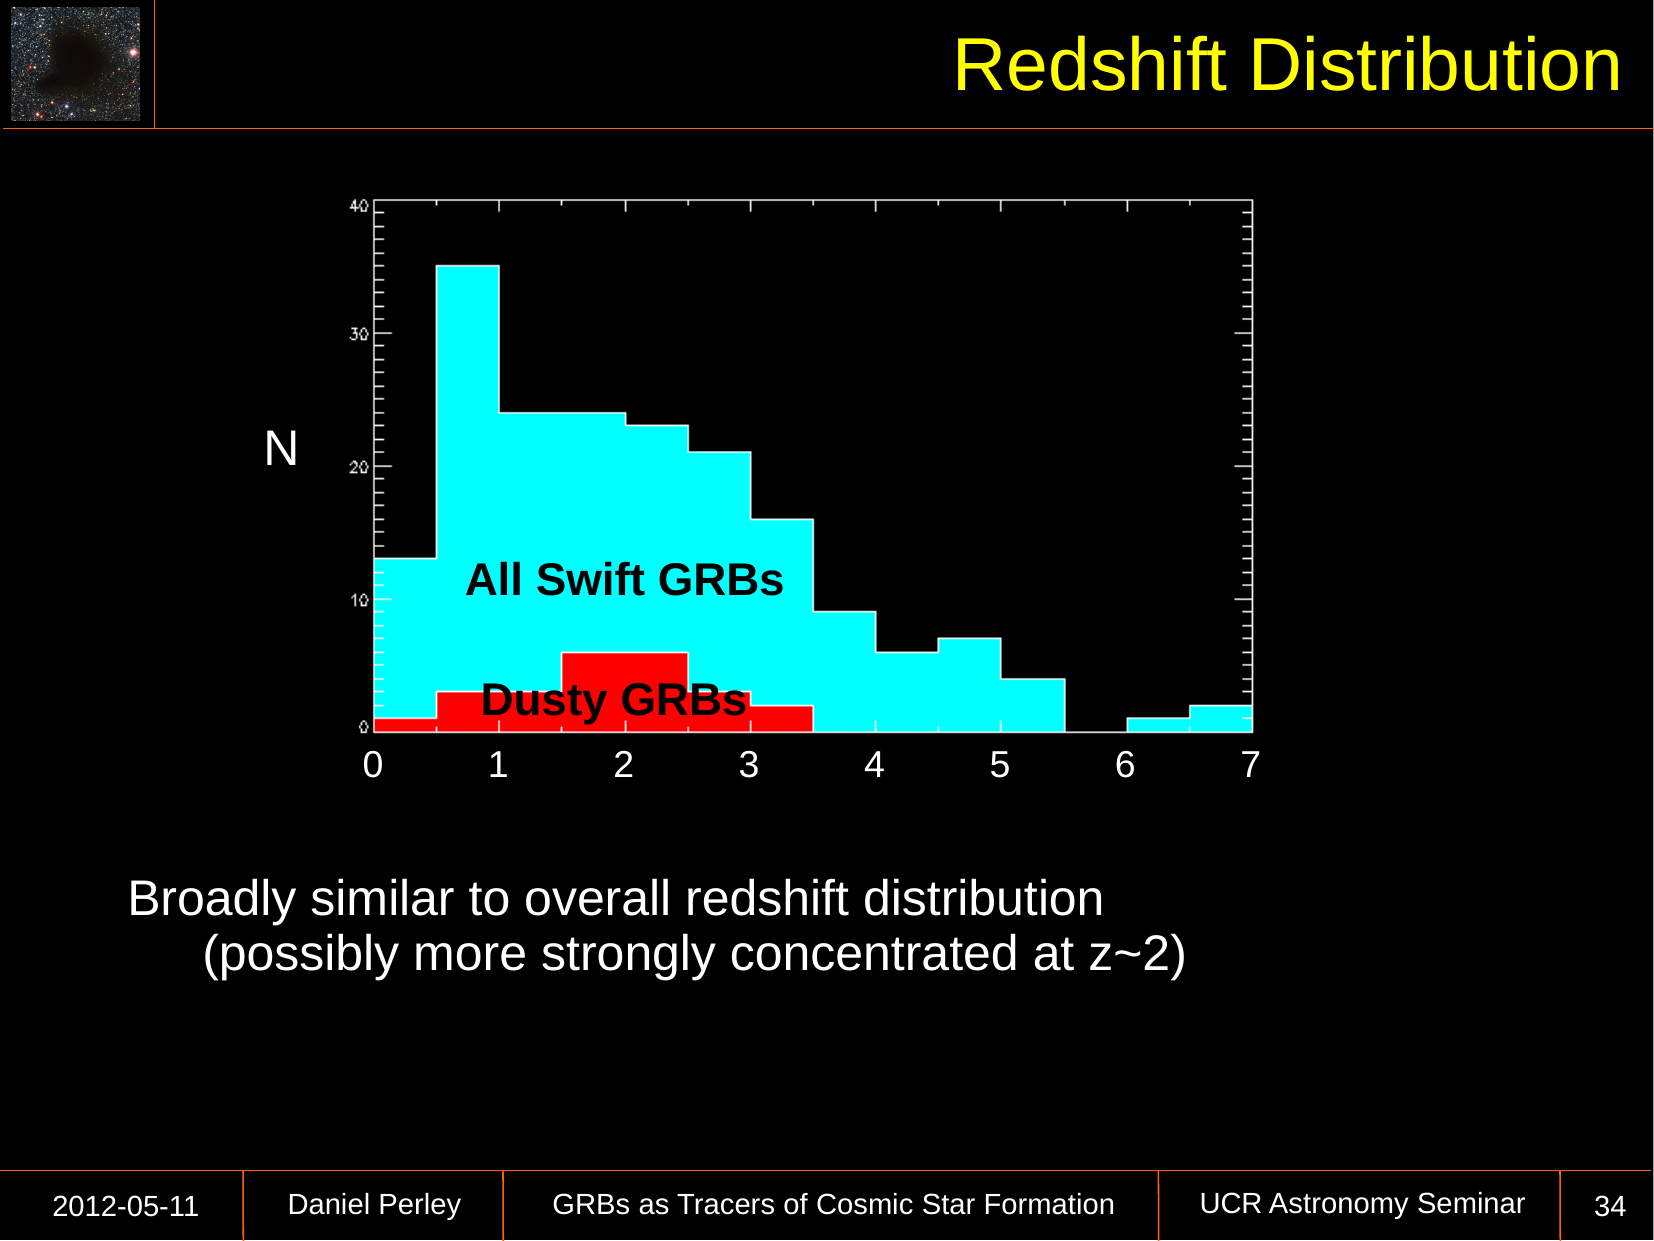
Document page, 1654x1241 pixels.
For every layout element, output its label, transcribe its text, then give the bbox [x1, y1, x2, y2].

text_box N [225, 412, 338, 488]
text_box All Swift GRBs [450, 546, 826, 613]
text_box Dusty GRBs [465, 666, 766, 733]
title Redshift Distribution [187, 21, 1624, 108]
text_box 0 1 2 3 4 5 6 7 [337, 735, 1388, 793]
picture [11, 7, 140, 121]
text_box Broadly similar to overall redshift distribution (possibly more strongly concentrated at z~2) [112, 862, 1388, 989]
picture [300, 187, 1266, 774]
